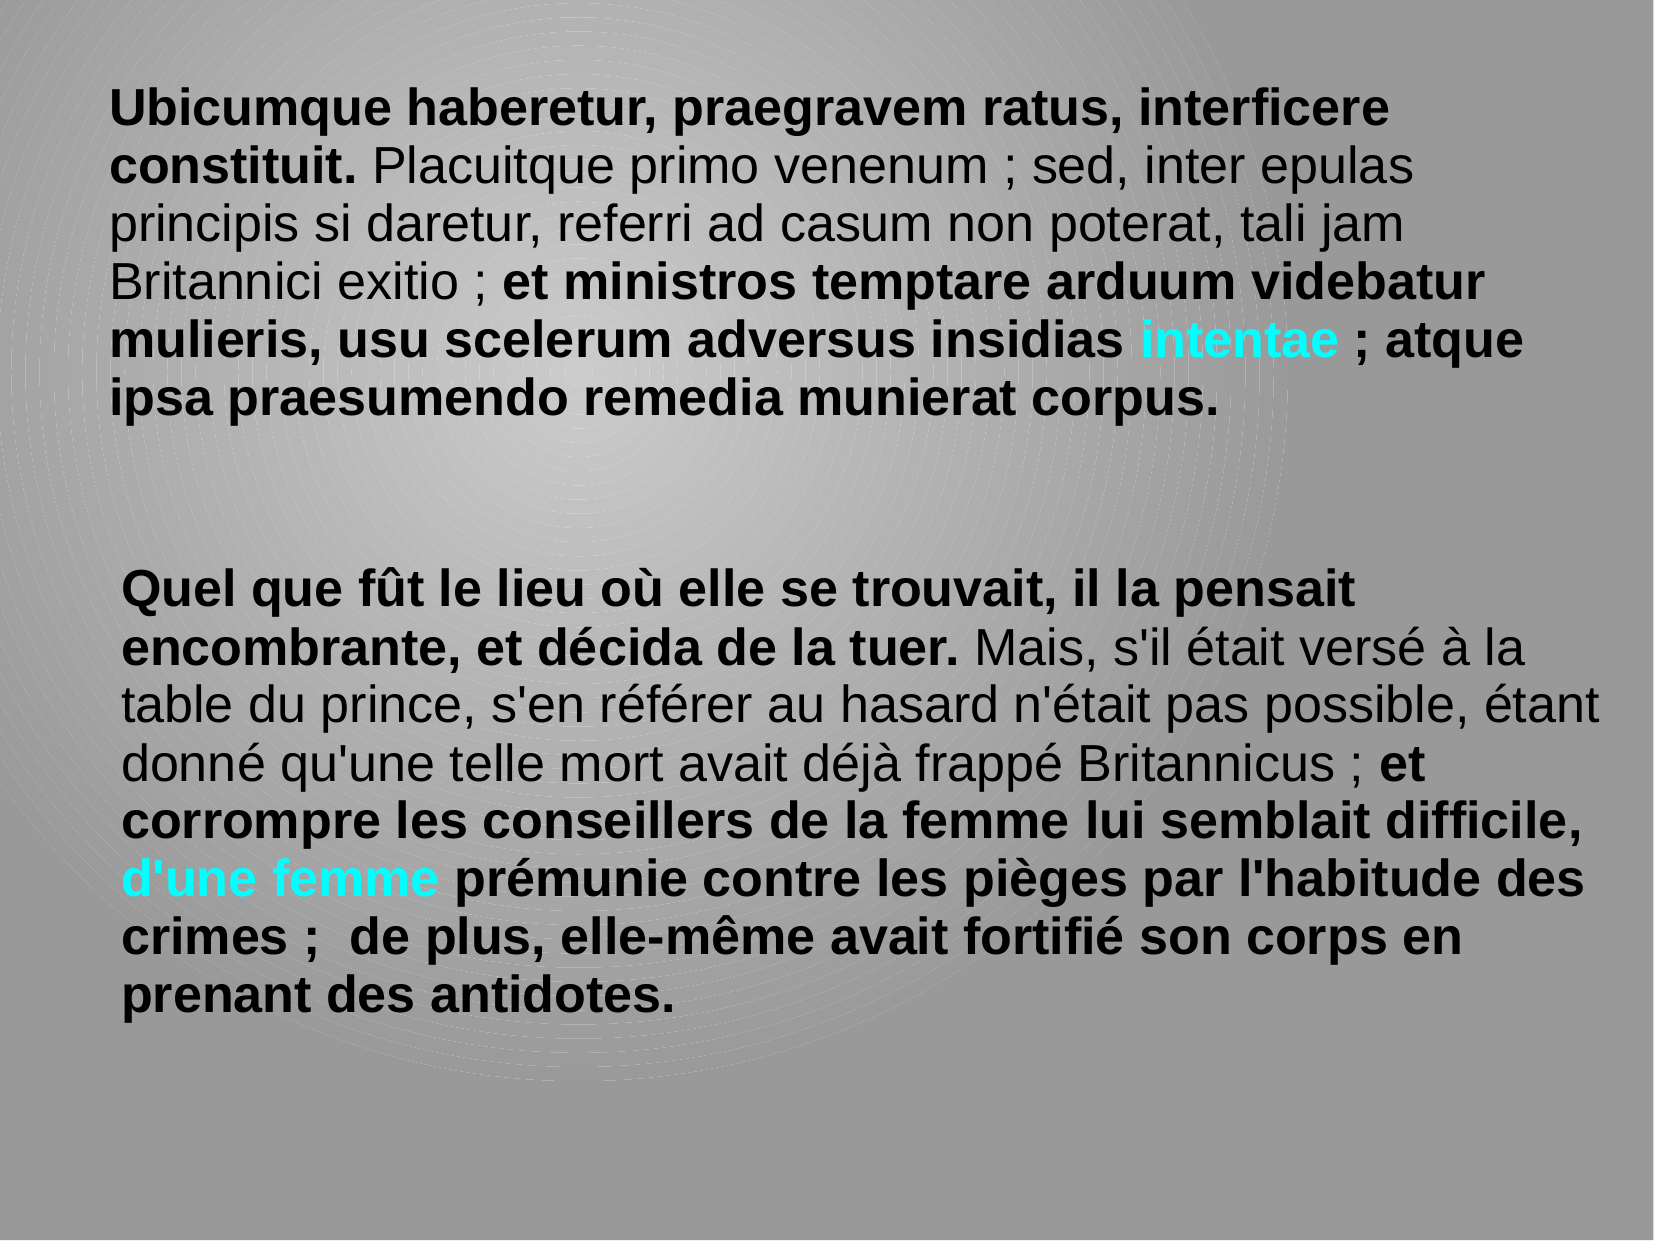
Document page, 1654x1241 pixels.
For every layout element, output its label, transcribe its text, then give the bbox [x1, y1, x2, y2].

text_box Ubicumque haberetur, praegravem ratus, interficere constituit. Placuitque primo venenum ; sed, inter epulas principis si daretur, referri ad casum non poterat, tali jam Britannici exitio ; et ministros temptare arduum videbatur mulieris, usu scelerum adversus insidias intentae ; atque ipsa praesumendo remedia munierat corpus. [94, 70, 1583, 440]
text_box Quel que fût le lieu où elle se trouvait, il la pensait encombrante, et décida de la tuer. Mais, s'il était versé à la table du prince, s'en référer au hasard n'était pas possible, étant donné qu'une telle mort avait déjà frappé Britannicus ; et corrompre les conseillers de la femme lui semblait difficile, d'une femme prémunie contre les pièges par l'habitude des crimes ; de plus, elle-même avait fortifié son corps en prenant des antidotes. [106, 552, 1619, 1040]
